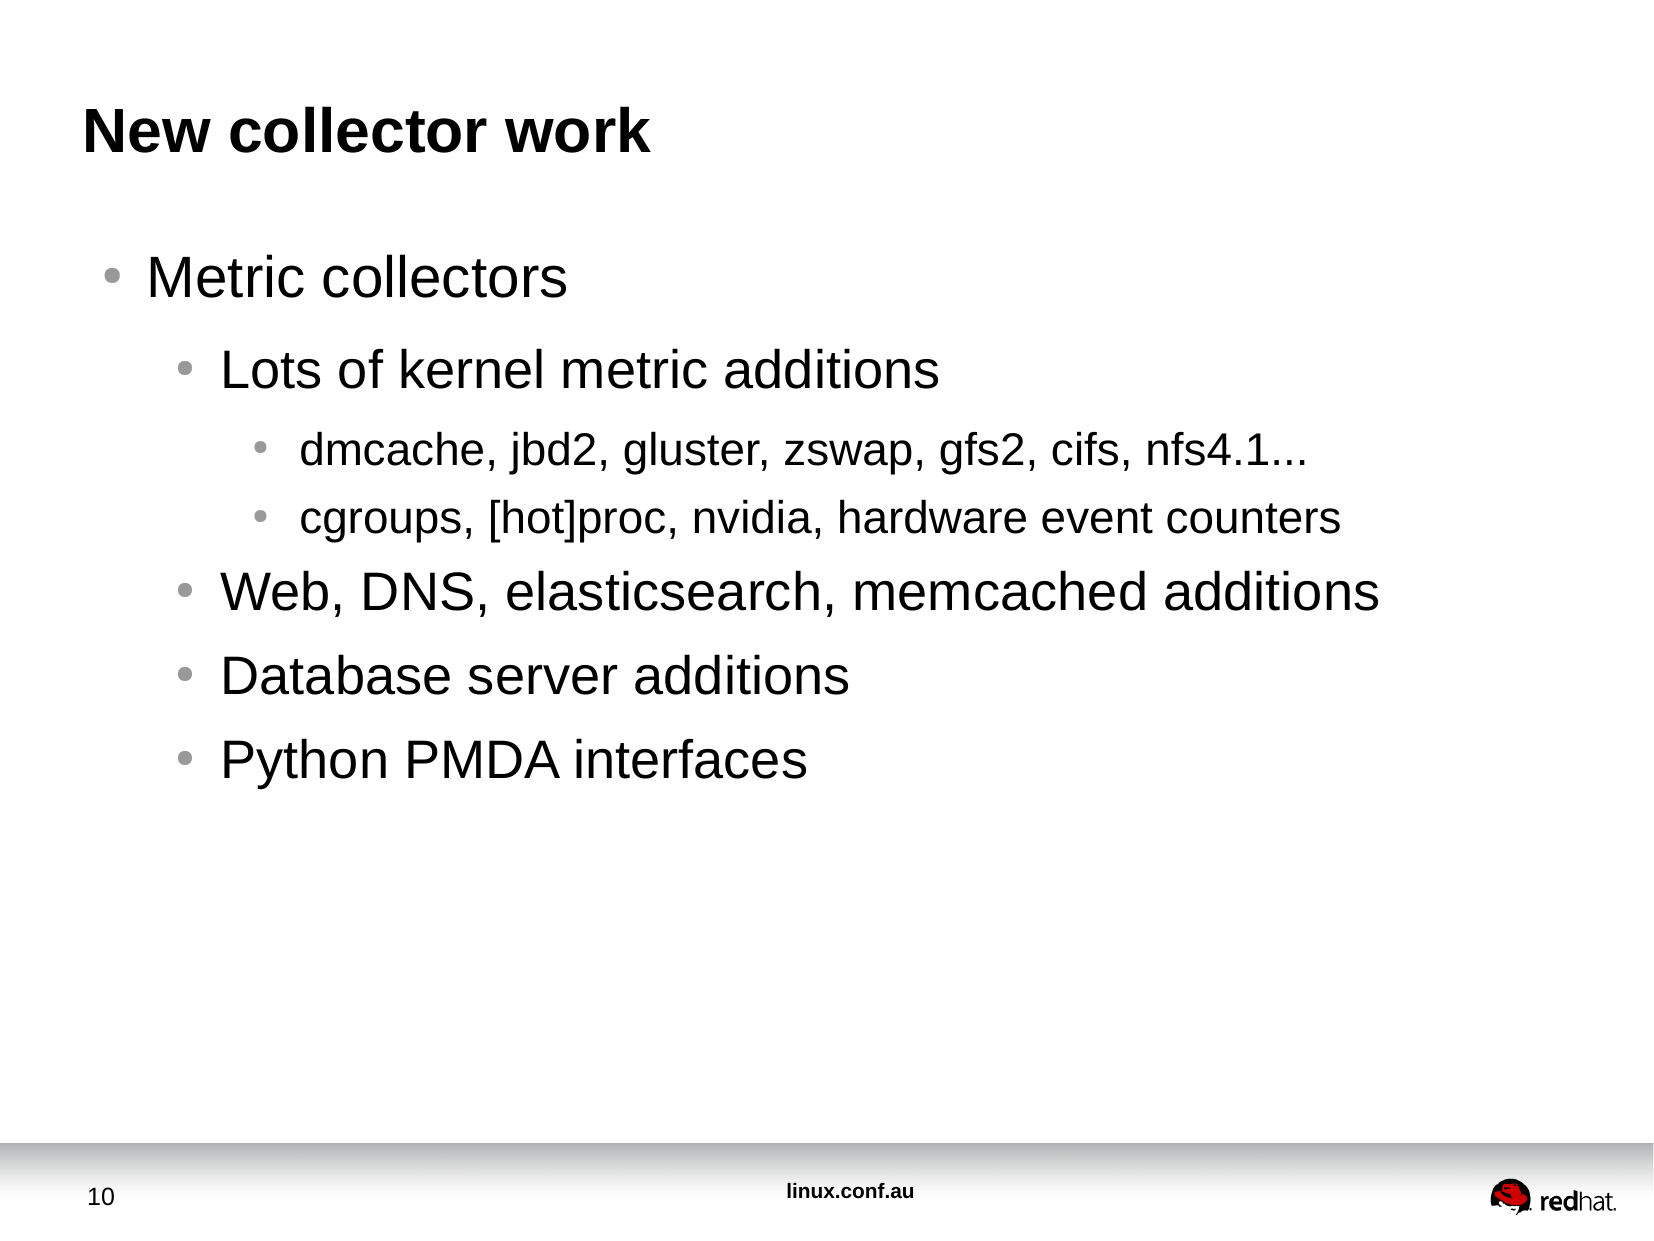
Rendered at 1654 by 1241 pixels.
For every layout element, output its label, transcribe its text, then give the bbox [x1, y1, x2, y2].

title New collector work [82, 37, 1571, 226]
list Metric collectors Lots of kernel metric additions dmcache, jbd2, gluster, zswap, gfs2, cifs, nfs4.1... cgroups, [hot]proc, nvidia, hardware event counters Web, DNS, elasticsearch, memcached additions Database server additions Python PMDA interfaces [86, 244, 1576, 1039]
picture [0, 1143, 1654, 1241]
